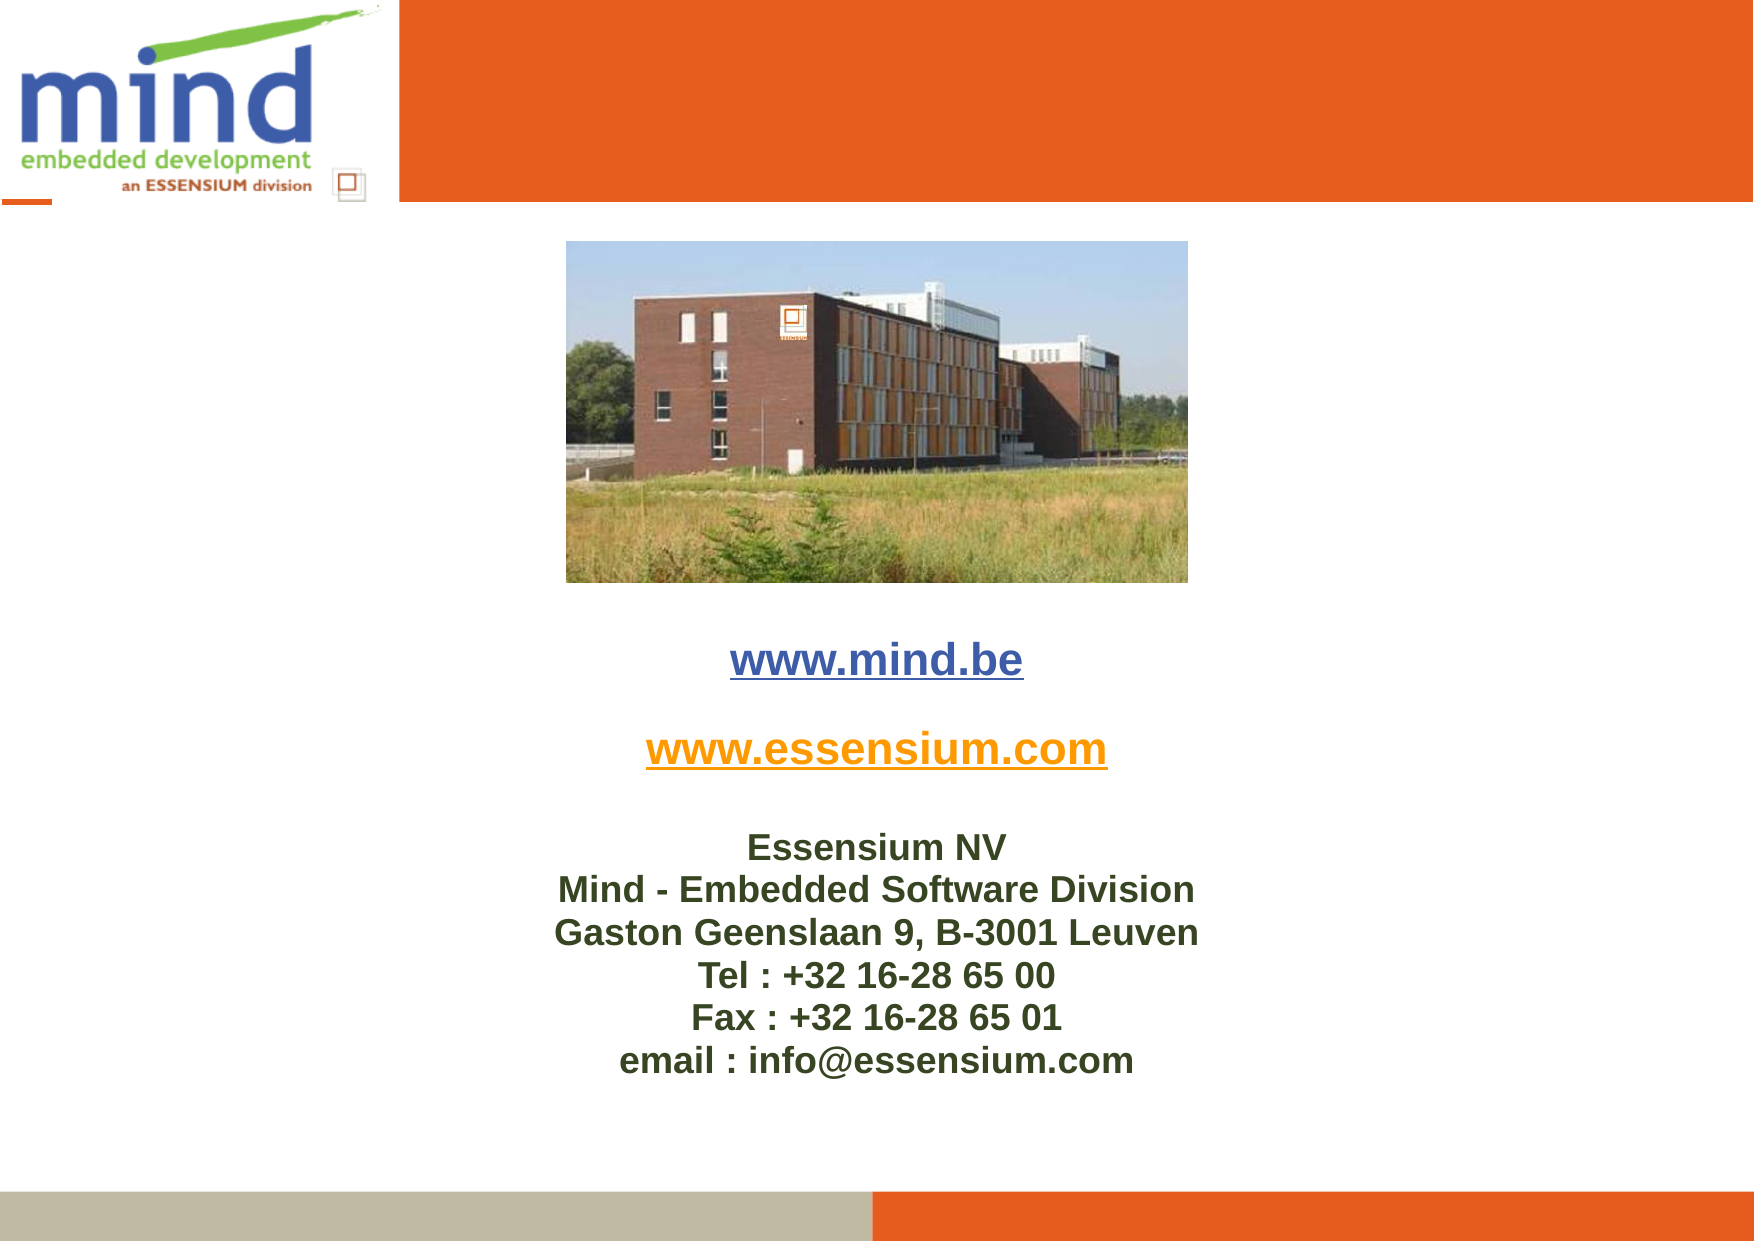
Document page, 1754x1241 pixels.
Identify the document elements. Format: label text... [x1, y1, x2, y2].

picture [5, 5, 400, 202]
text_box [399, 0, 1753, 202]
text_box www.mind.be www.essensium.com Essensium NV Mind - Embedded Software Division Gaston Geenslaan 9, B-3001 Leuven Tel : +32 16-28 65 00 Fax : +32 16-28 65 01 email : info@essensium.com [197, 282, 1556, 1134]
picture [566, 241, 1188, 583]
text_box [0, 1191, 1754, 1241]
